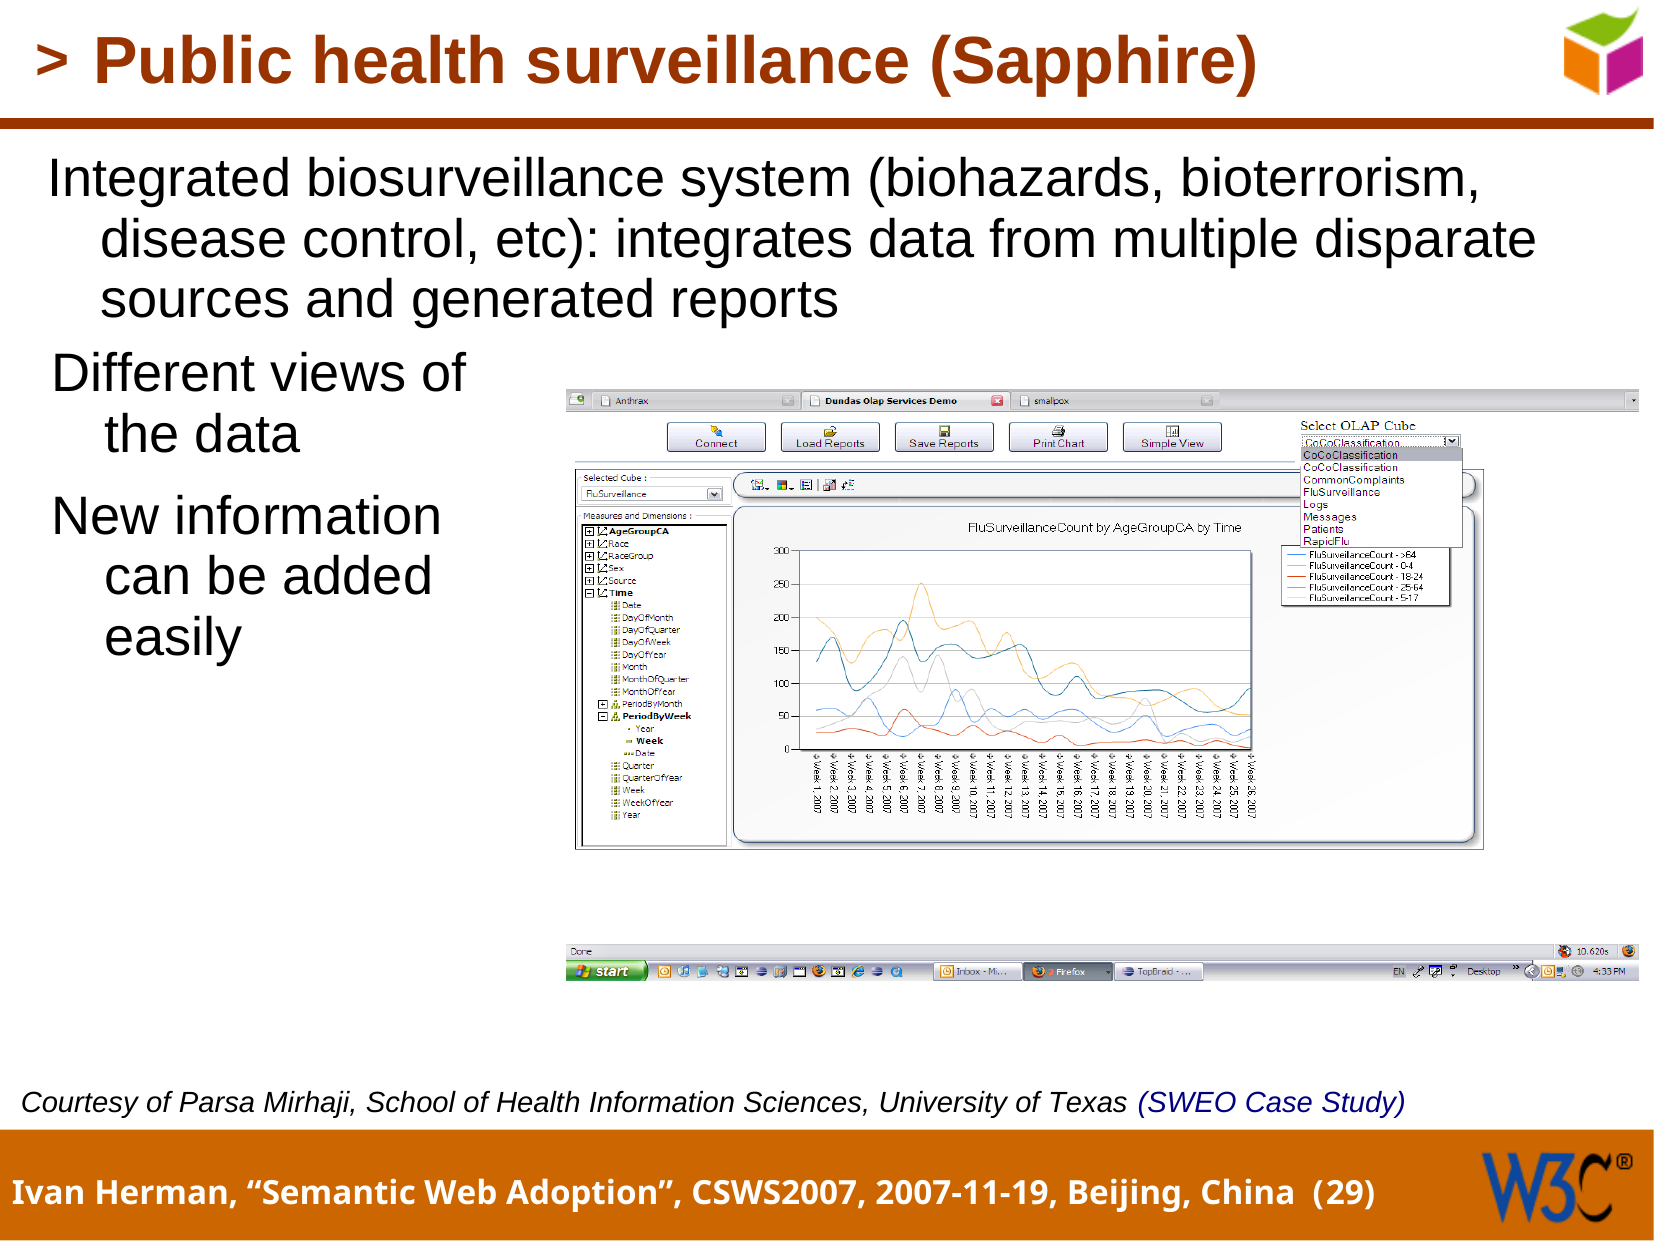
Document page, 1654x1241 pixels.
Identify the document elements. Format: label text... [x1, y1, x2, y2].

text_box Courtesy of Parsa Mirhaji, School of Health Information Sciences, University of Texas (SWEO Case Study) [6, 1080, 1422, 1129]
picture [566, 389, 1639, 981]
list Different views of the data New information can be added easily [33, 342, 532, 1081]
picture [1477, 1149, 1639, 1228]
list Integrated biosurveillance system (biohazards, bioterrorism, disease control, etc): integrates data from multiple disparate sources and generated reports [29, 147, 1625, 384]
title Public health surveillance (Sapphire) [93, 0, 1493, 119]
picture [1564, 5, 1643, 95]
